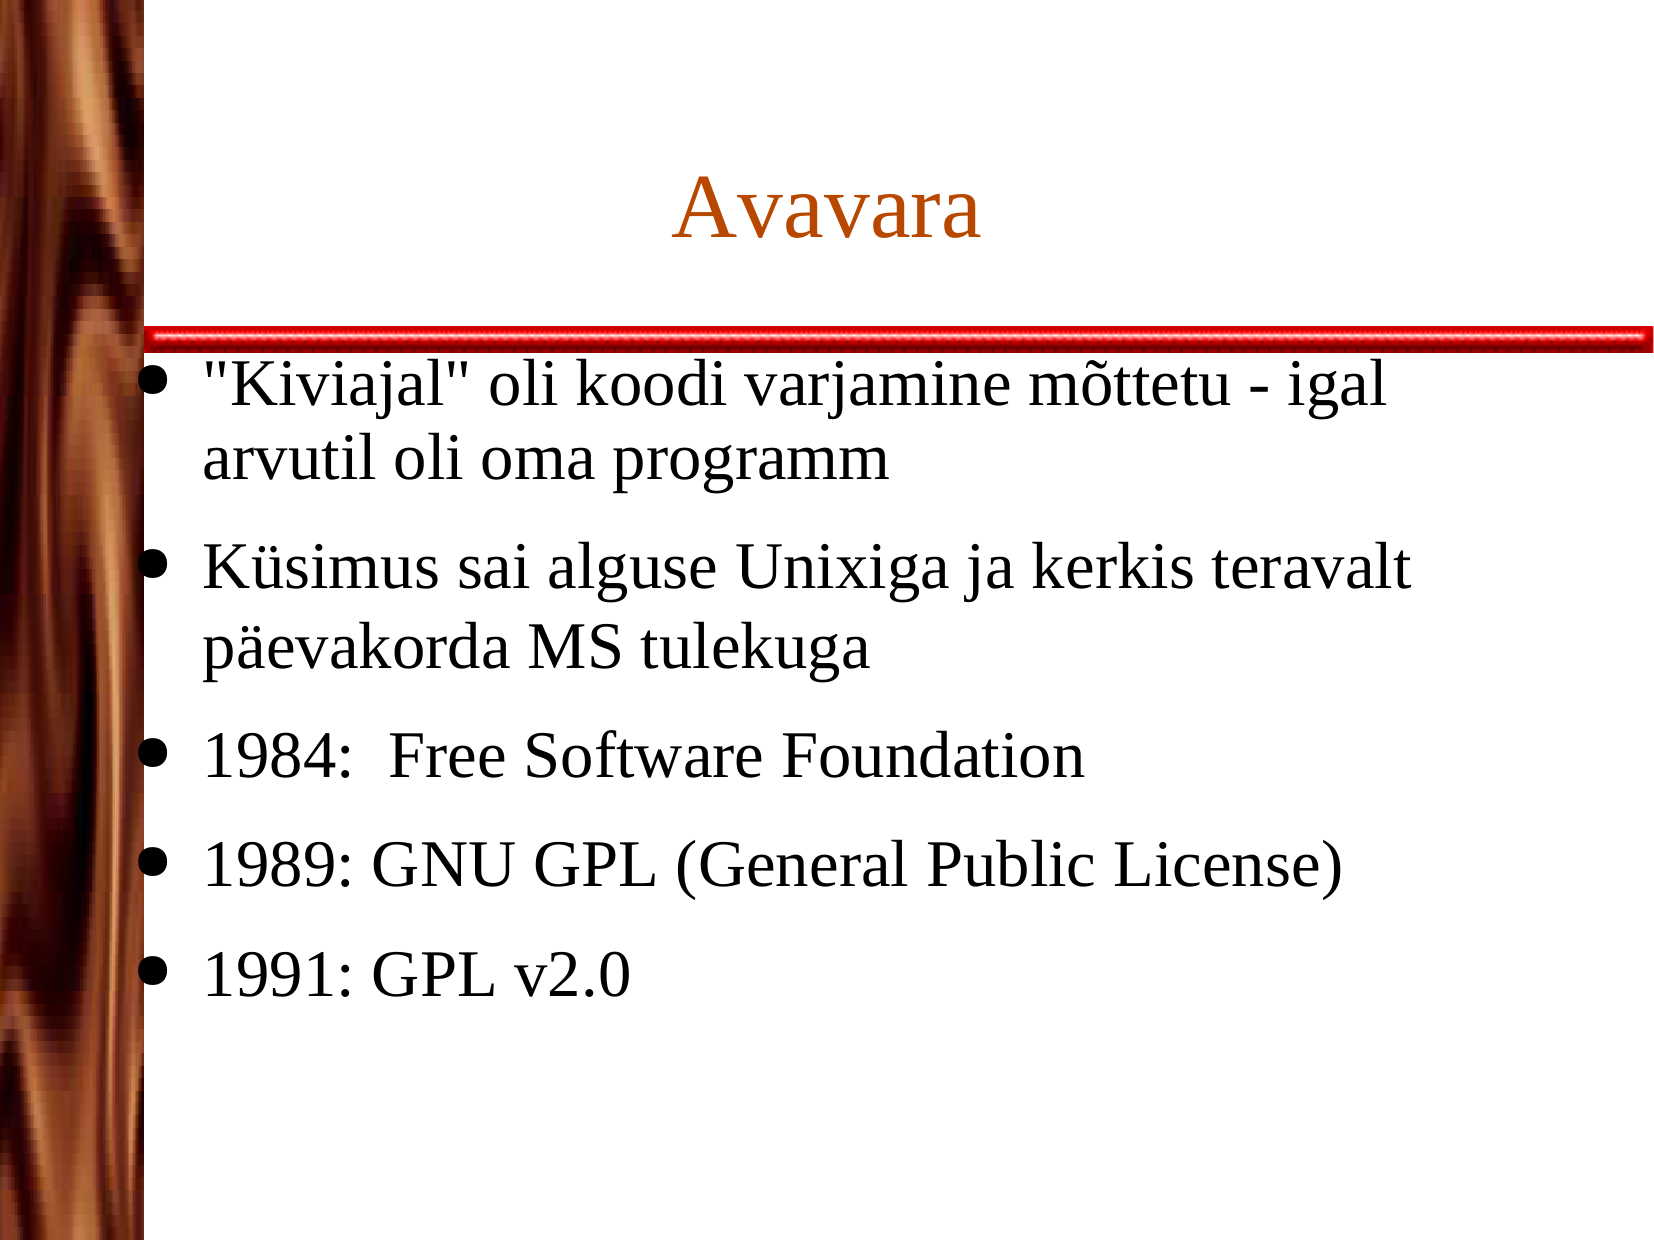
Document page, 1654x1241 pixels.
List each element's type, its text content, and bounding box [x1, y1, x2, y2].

list "Kiviajal" oli koodi varjamine mõttetu - igal arvutil oli oma programm Küsimus sai alguse Unixiga ja kerkis teravalt päevakorda MS tulekuga 1984: Free Software Foundation 1989: GNU GPL (General Public License) 1991: GPL v2.0 [121, 344, 1533, 1126]
picture [0, 0, 1654, 1240]
title Avavara [121, 100, 1533, 312]
